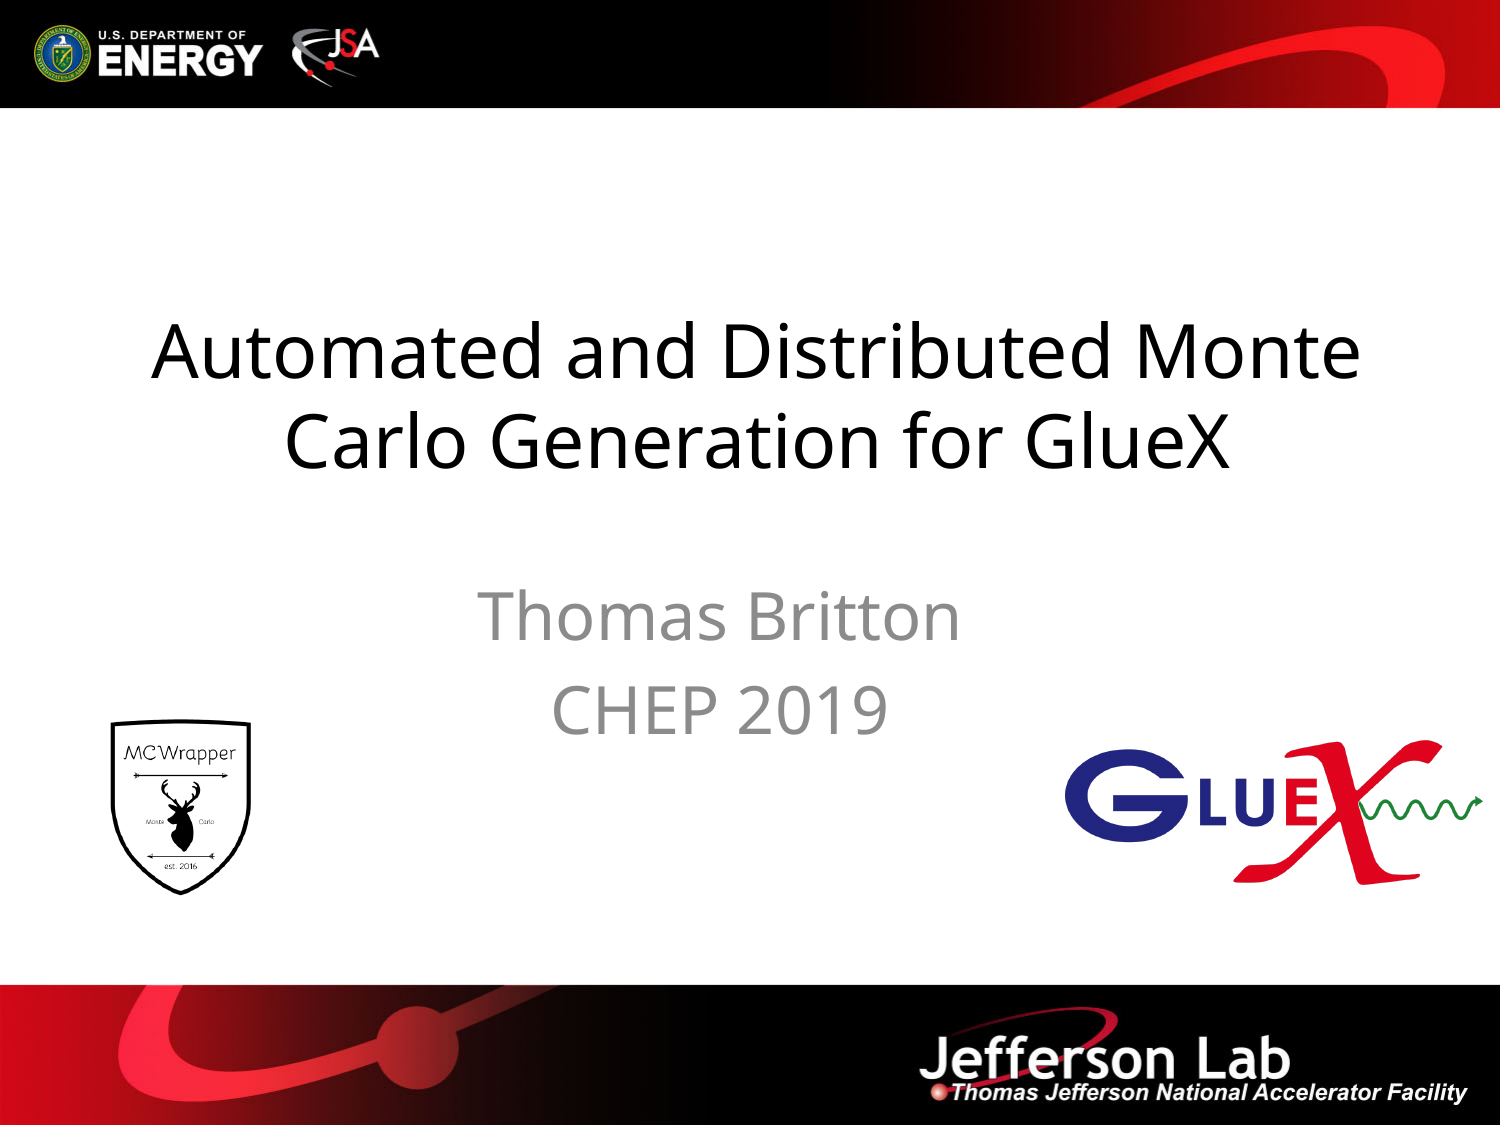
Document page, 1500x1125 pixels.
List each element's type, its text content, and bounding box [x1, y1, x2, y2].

title Automated and Distributed Monte Carlo Generation for GlueX [45, 272, 1471, 514]
subtitle Thomas Britton CHEP 2019 [195, 566, 1246, 855]
picture [0, 0, 1500, 1125]
